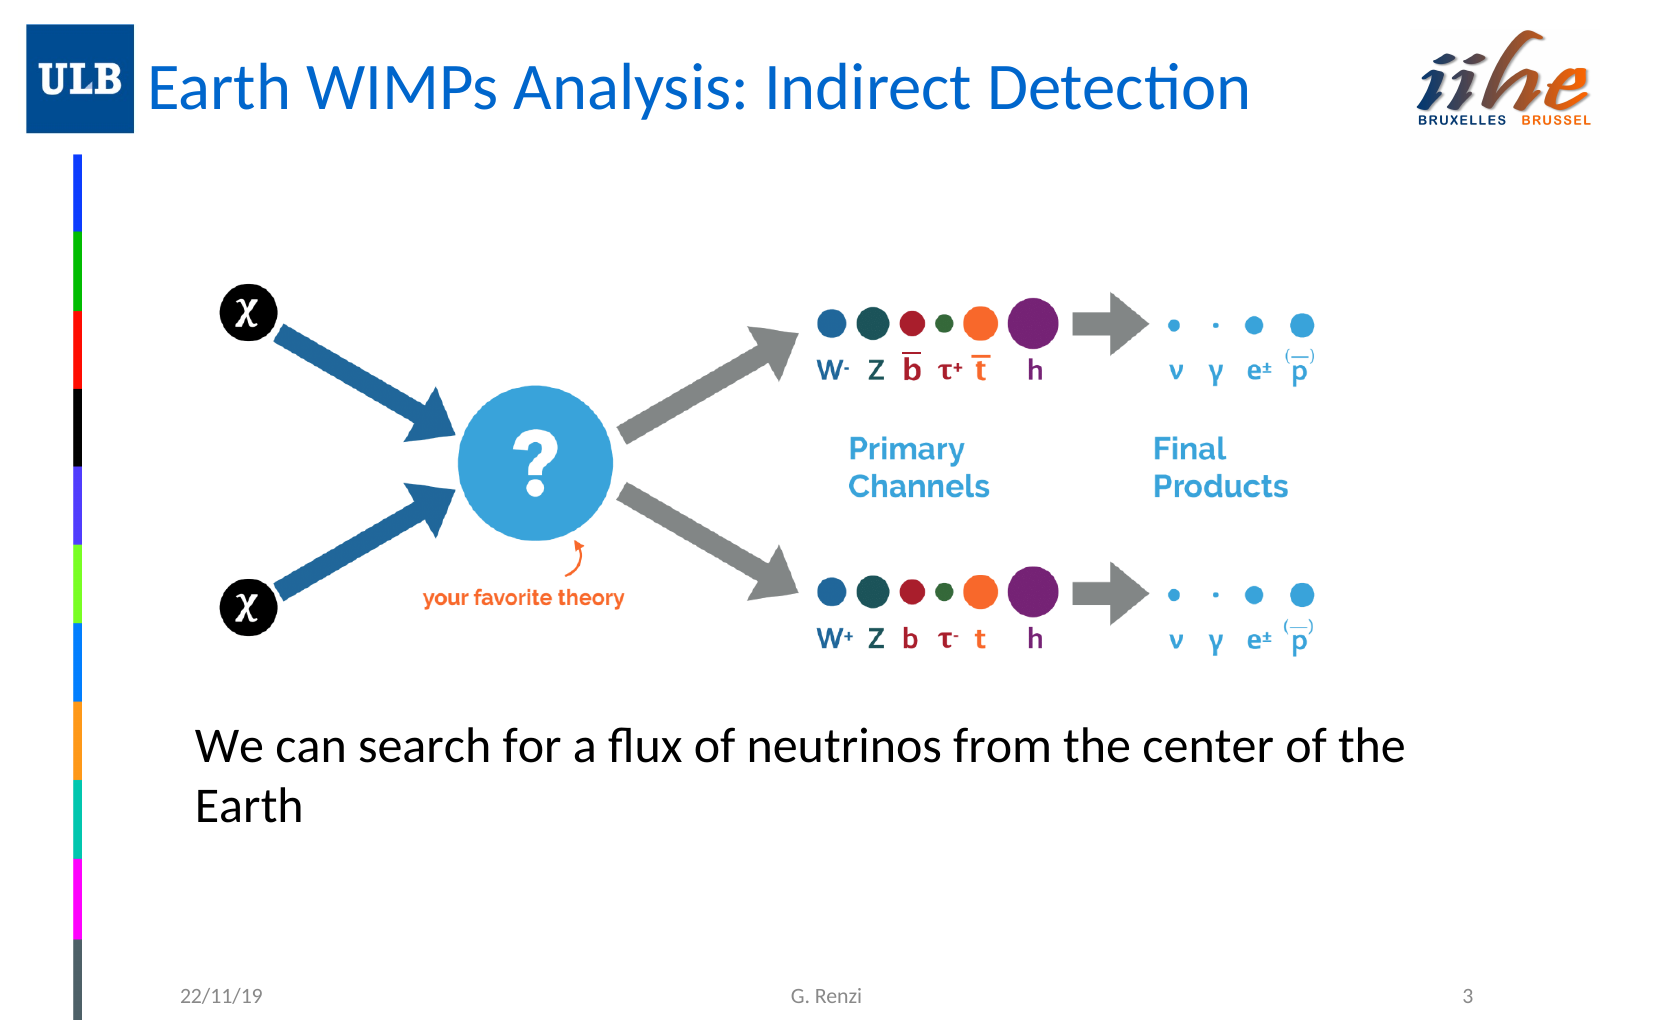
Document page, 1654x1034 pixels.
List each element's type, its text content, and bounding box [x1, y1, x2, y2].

title Earth WIMPs Analysis: Indirect Detection [132, 13, 1323, 152]
picture [74, 155, 82, 1019]
text_box We can search for a flux of neutrinos from the center of the Earth [180, 705, 1426, 900]
picture [180, 241, 1356, 676]
picture [1410, 29, 1600, 150]
picture [7, 24, 132, 143]
